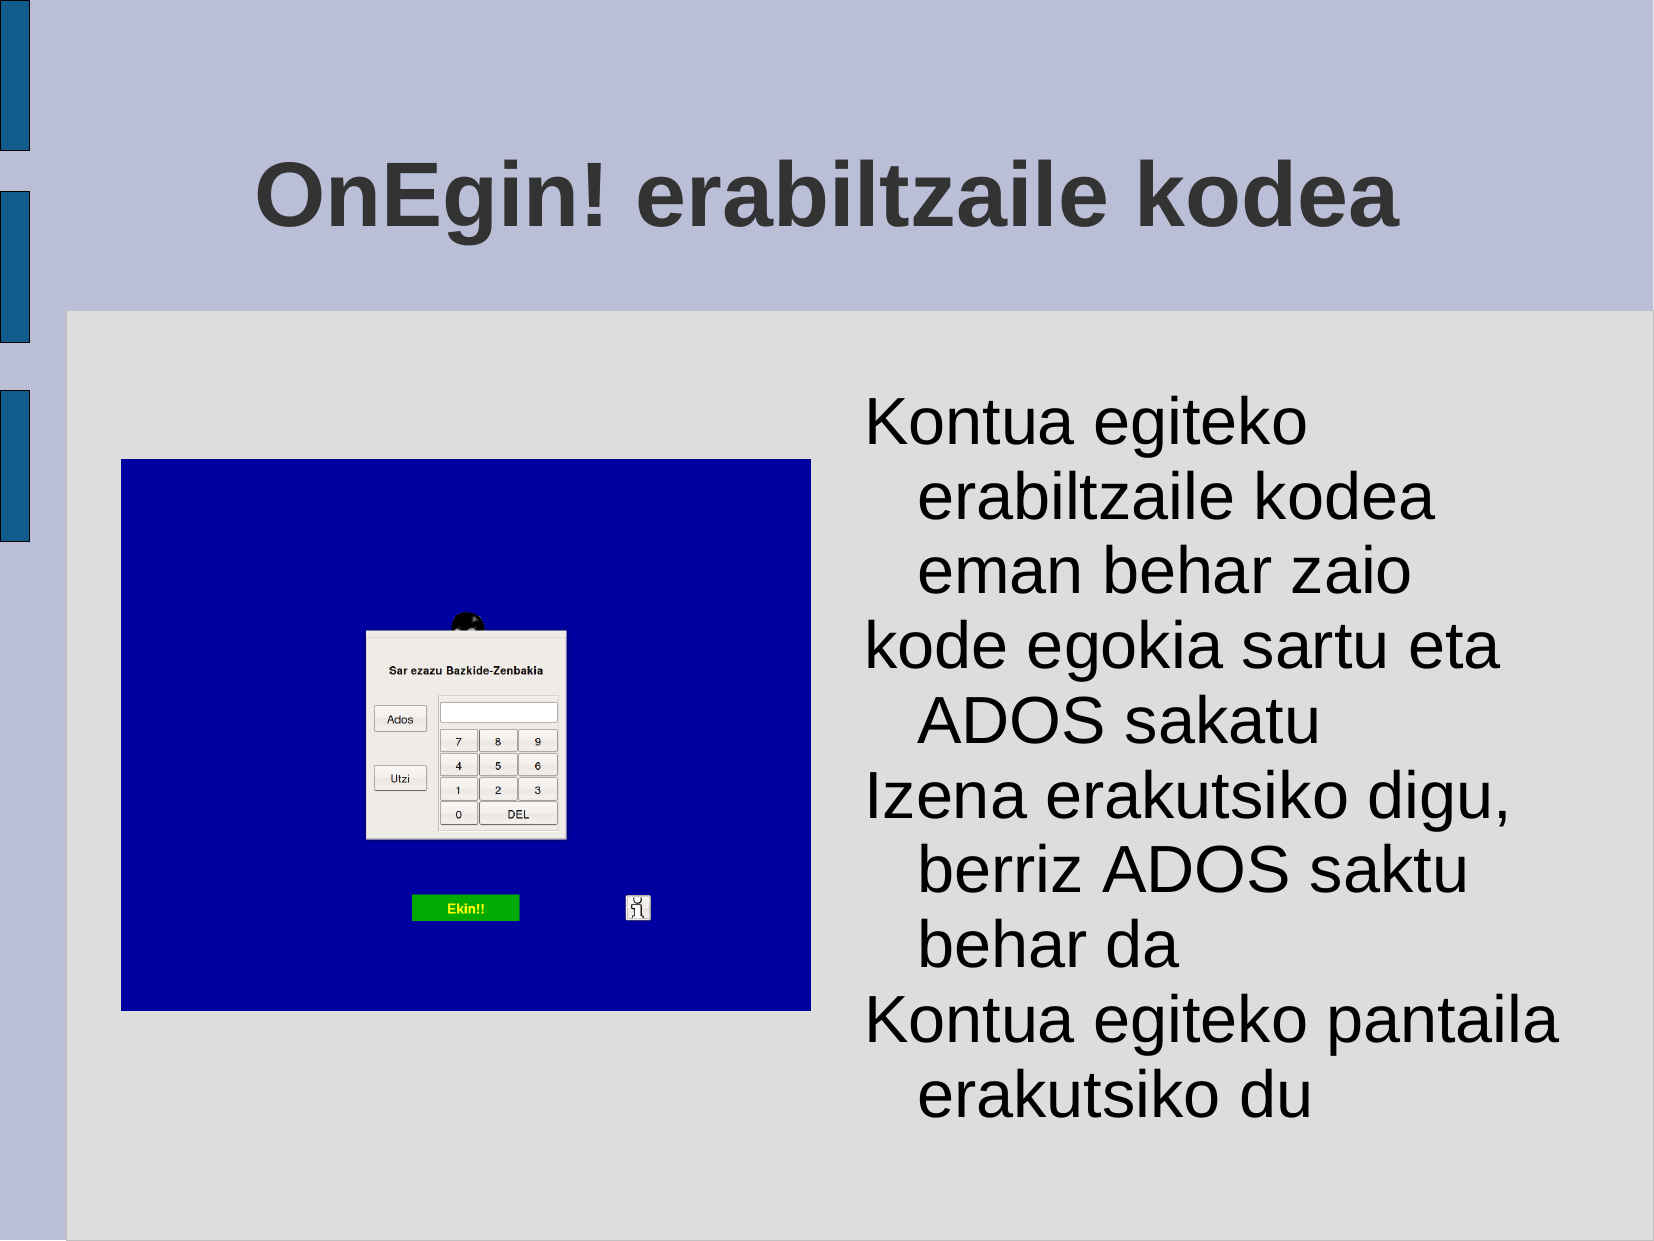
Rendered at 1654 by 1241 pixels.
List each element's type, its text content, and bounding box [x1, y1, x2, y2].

picture [121, 459, 811, 1011]
title OnEgin! erabiltzaile kodea [121, 98, 1534, 291]
list Kontua egiteko erabiltzaile kodea eman behar zaio kode egokia sartu eta ADOS sakatu Izena erakutsiko digu, berriz ADOS saktu behar da Kontua egiteko pantaila erakutsiko du [846, 383, 1595, 1151]
